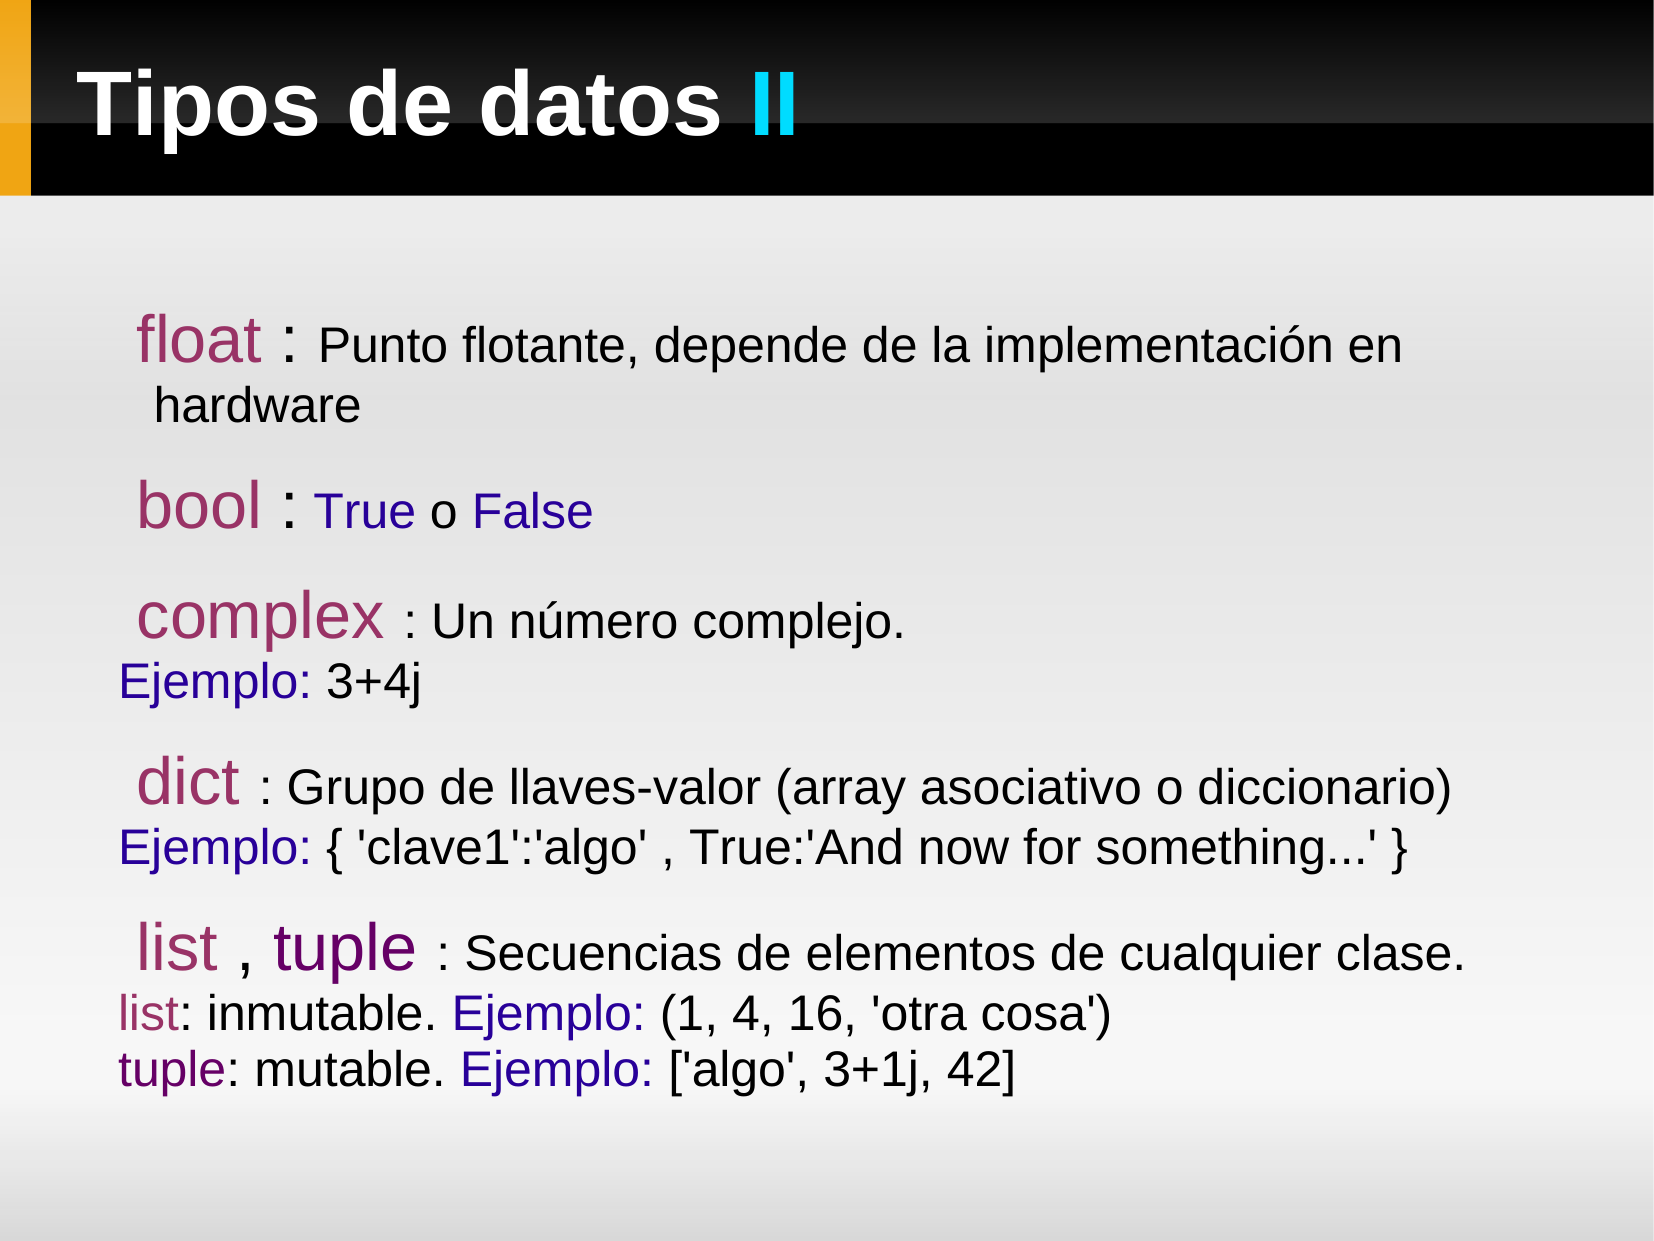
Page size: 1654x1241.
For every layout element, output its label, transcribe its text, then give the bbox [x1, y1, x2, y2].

title Tipos de datos II [76, 7, 1565, 200]
subtitle float : Punto flotante, depende de la implementación en hardware bool : True o False complex : Un número complejo. Ejemplo: 3+4j dict : Grupo de llaves-valor (array asociativo o diccionario) Ejemplo: { 'clave1':'algo' , True:'And now for something...' } list , tuple : Secuencias de elementos de cualquier clase. list: inmutable. Ejemplo: (1, 4, 16, 'otra cosa') tuple: mutable. Ejemplo: ['algo', 3+1j, 42] [82, 194, 1625, 1205]
picture [0, 0, 1654, 1241]
